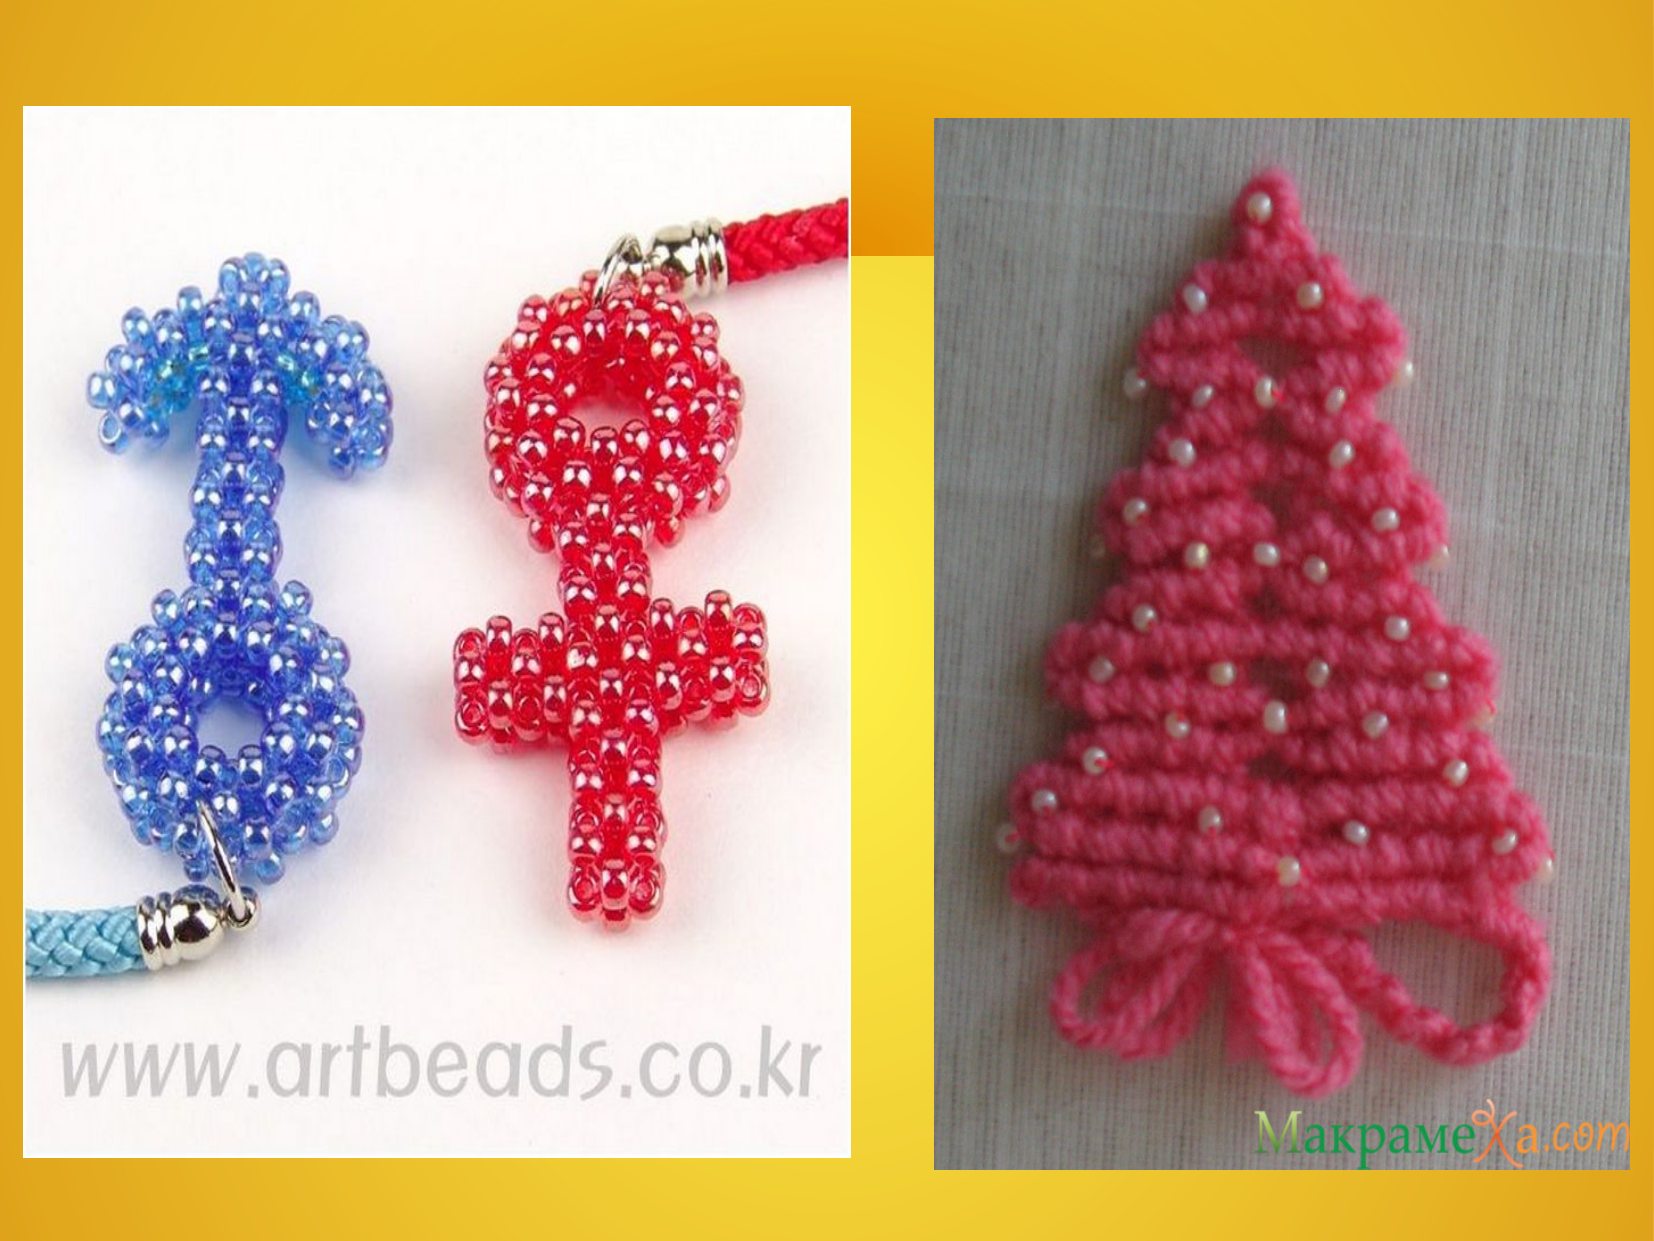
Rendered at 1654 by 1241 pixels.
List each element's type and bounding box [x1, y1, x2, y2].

picture [23, 106, 851, 1158]
picture [934, 118, 1630, 1170]
